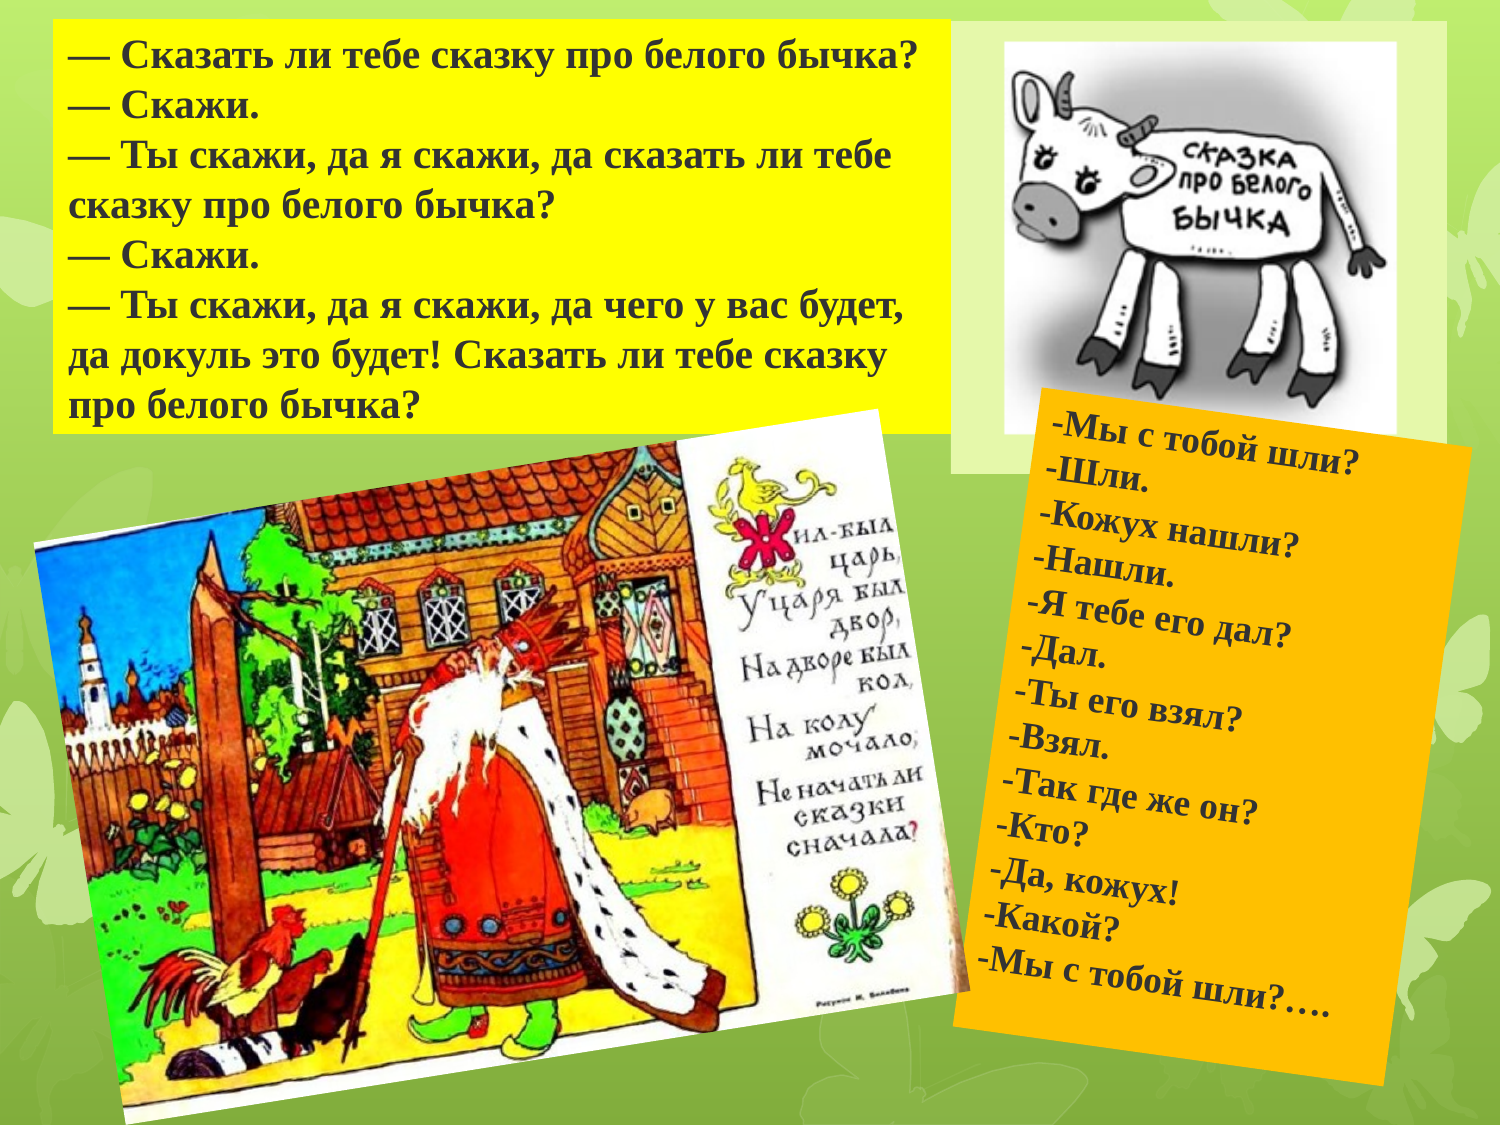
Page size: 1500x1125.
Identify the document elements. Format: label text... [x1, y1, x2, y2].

text_box -Мы с тобой шли? -Шли. -Кожух нашли? -Нашли. -Я тебе его дал? -Дал. -Ты его взял? -Взял. -Так где же он? -Кто? -Да, кожух! -Какой? -Мы с тобой шли?…. [952, 387, 1473, 1087]
picture [950, 21, 1447, 474]
text_box — Сказать ли тебе сказку про белого бычка? — Скажи. — Ты скажи, да я скажи, да сказать ли тебе сказку про белого бычка? — Скажи. — Ты скажи, да я скажи, да чего у вас будет, да докуль это будет! Сказать ли тебе сказку про белого бычка? [53, 19, 951, 434]
picture [33, 408, 971, 1125]
